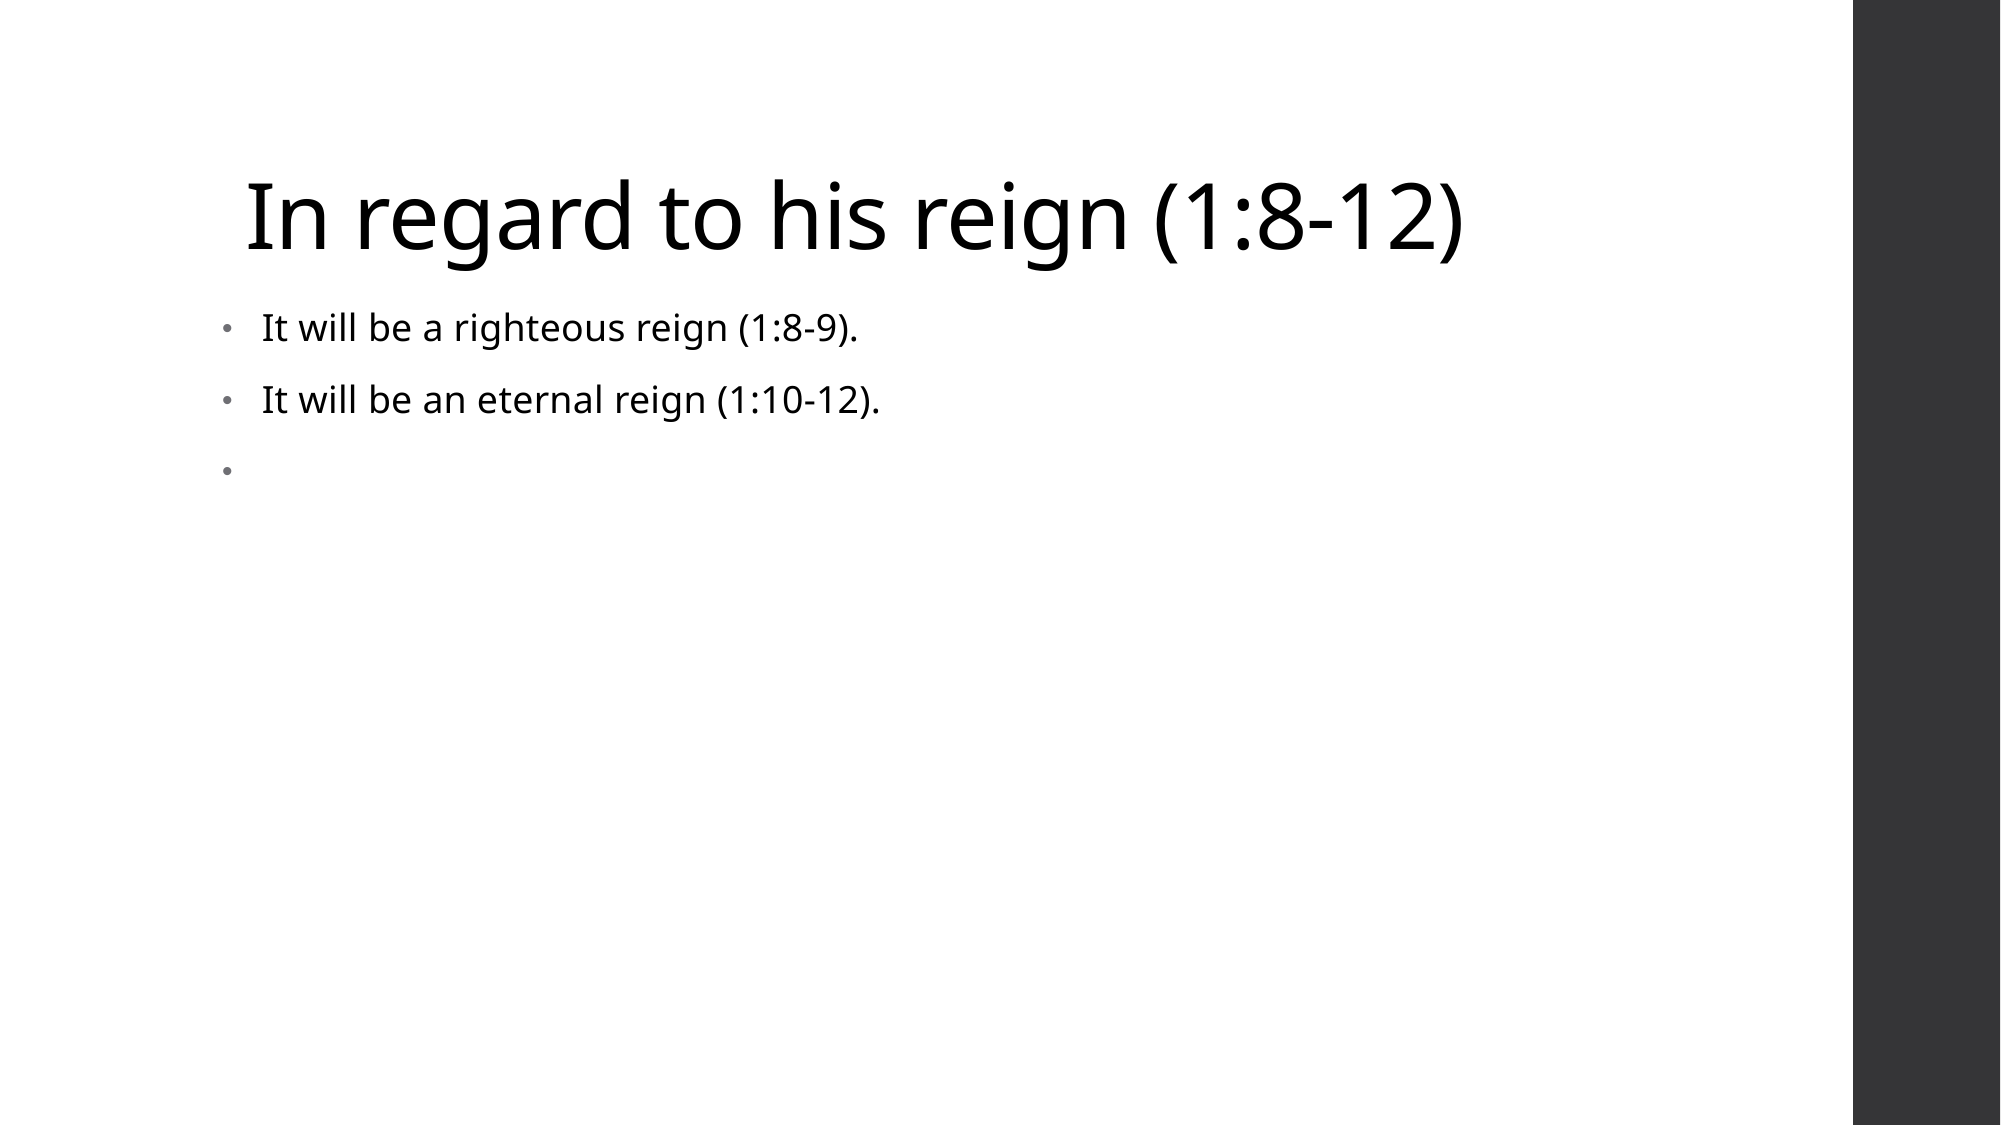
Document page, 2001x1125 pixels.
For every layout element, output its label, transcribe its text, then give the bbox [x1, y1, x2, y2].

title In regard to his reign (1:8-12) [206, 60, 1797, 278]
list It will be a righteous reign (1:8-9). It will be an eternal reign (1:10-12). [206, 299, 1617, 1014]
